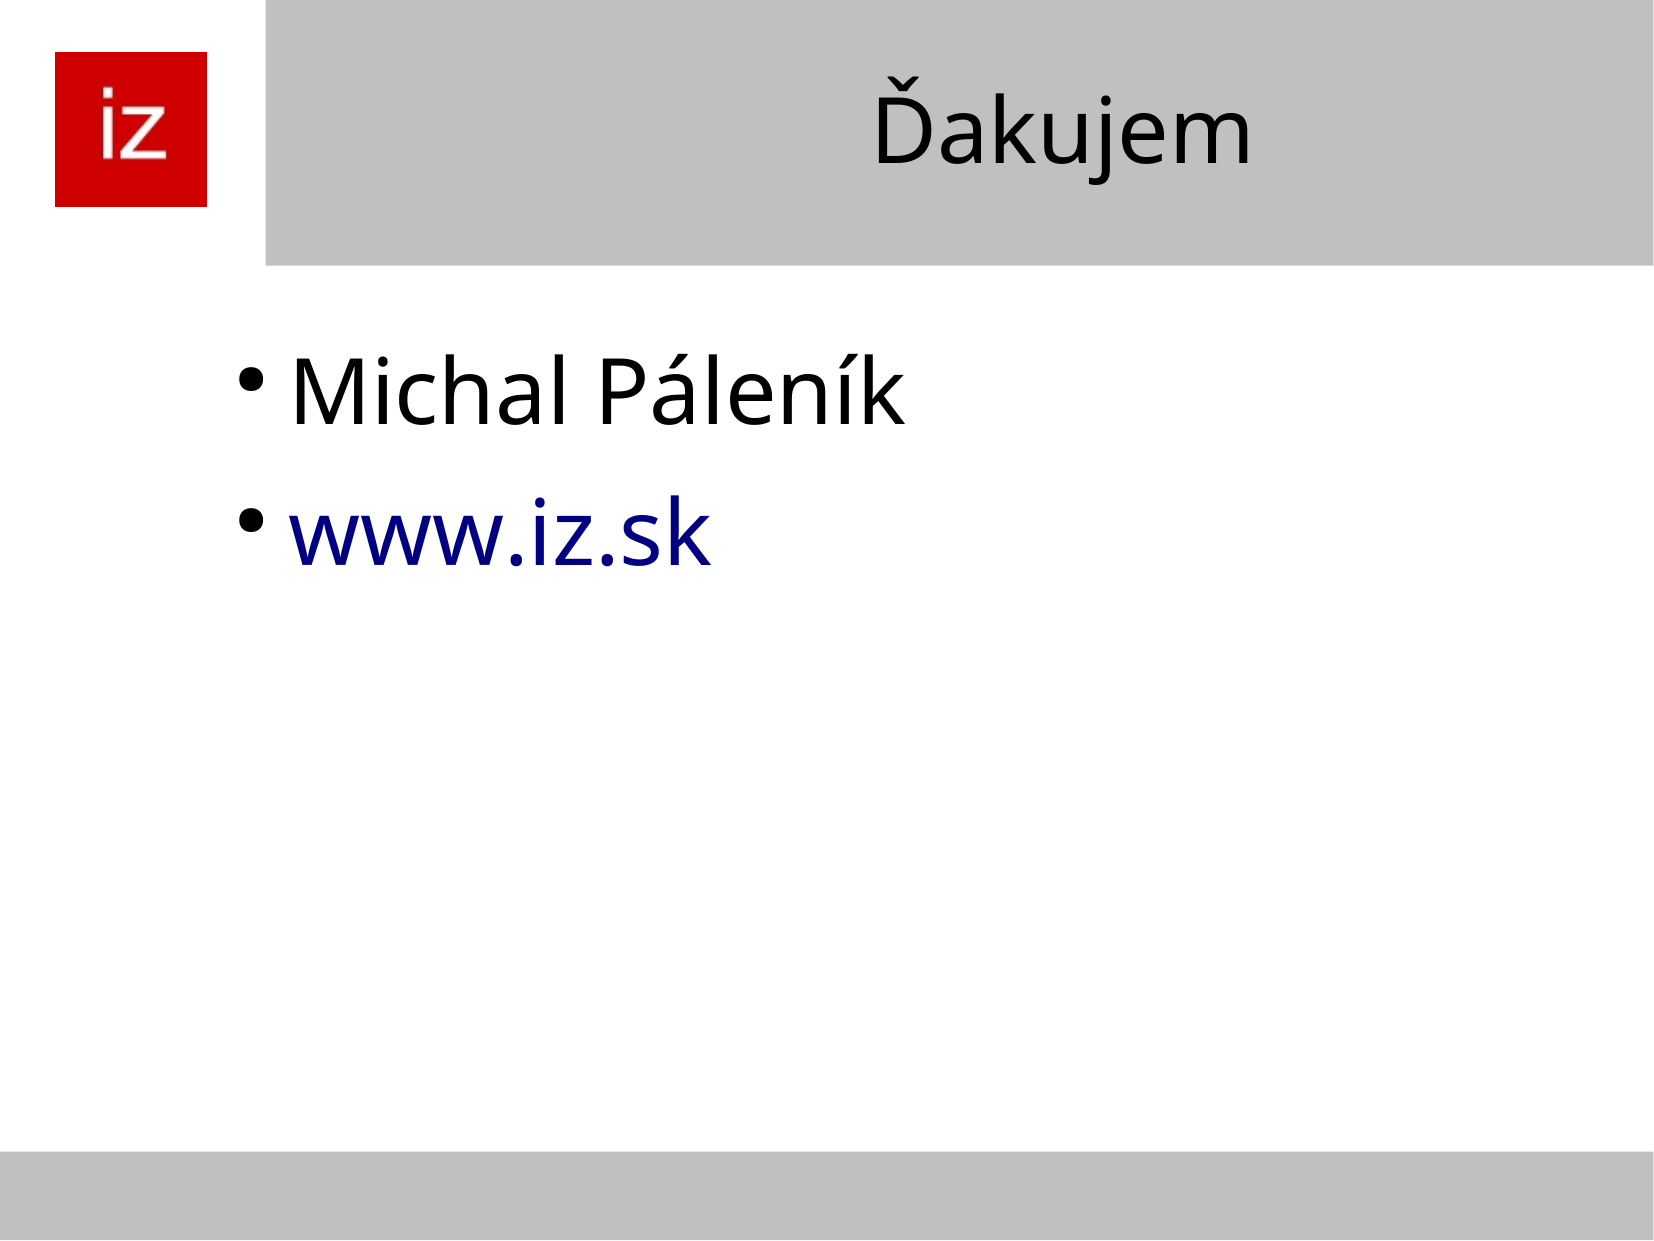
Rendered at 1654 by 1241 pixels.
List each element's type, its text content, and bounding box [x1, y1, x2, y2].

title Ďakujem [561, 29, 1565, 237]
list Michal Páleník www.iz.sk [121, 344, 1533, 1126]
picture [55, 52, 207, 207]
